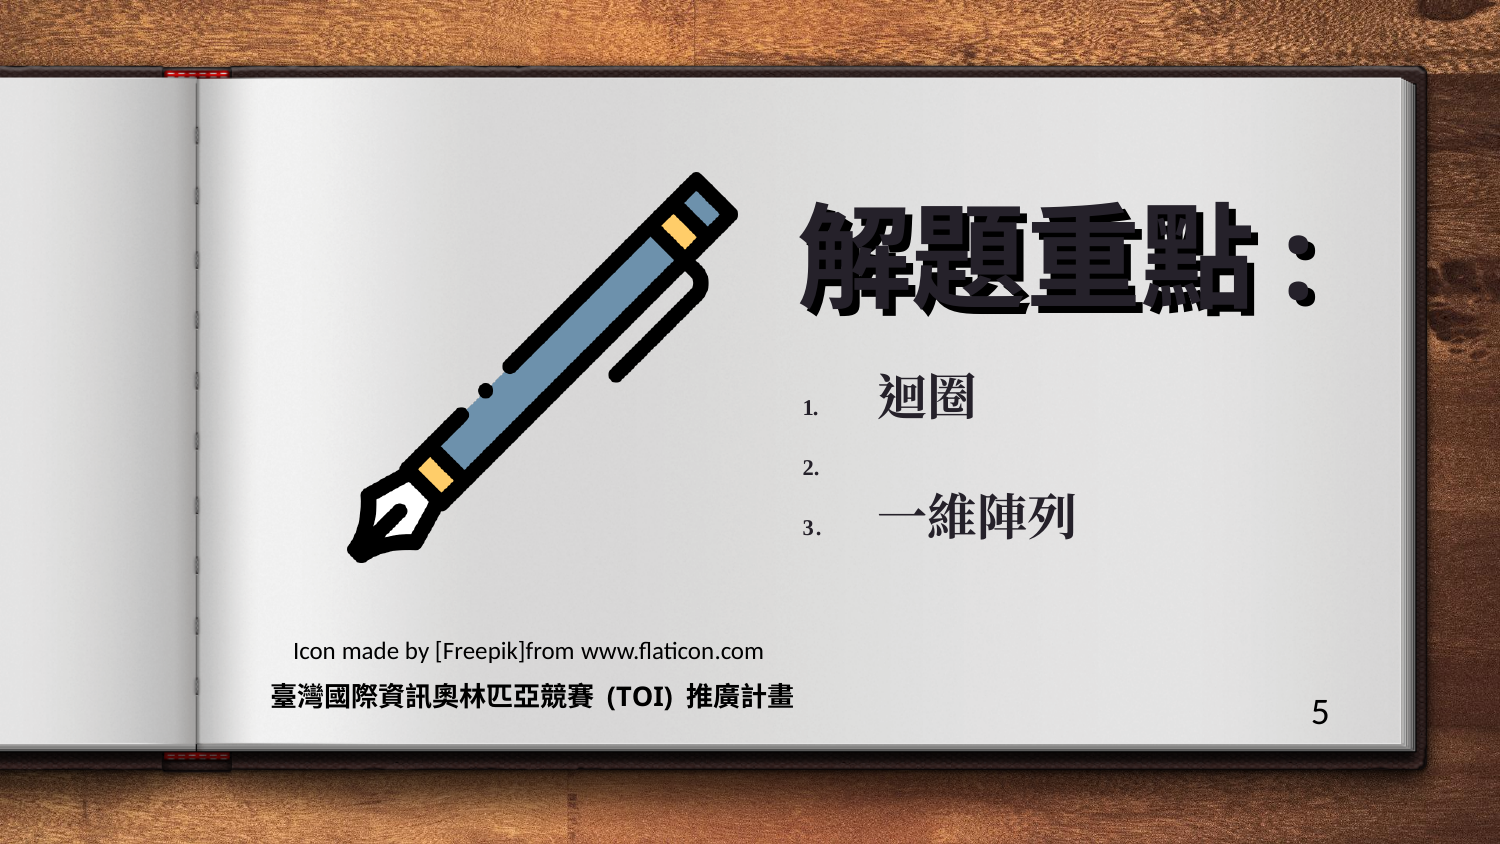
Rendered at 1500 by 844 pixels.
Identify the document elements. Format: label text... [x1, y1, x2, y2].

title 解題重點: [782, 146, 1313, 338]
picture [347, 172, 738, 563]
subtitle 迴圈 一維陣列 [787, 350, 1341, 673]
text_box Icon made by [Freepik]from www.flaticon.com [278, 627, 802, 672]
text_box [1295, 672, 1386, 737]
